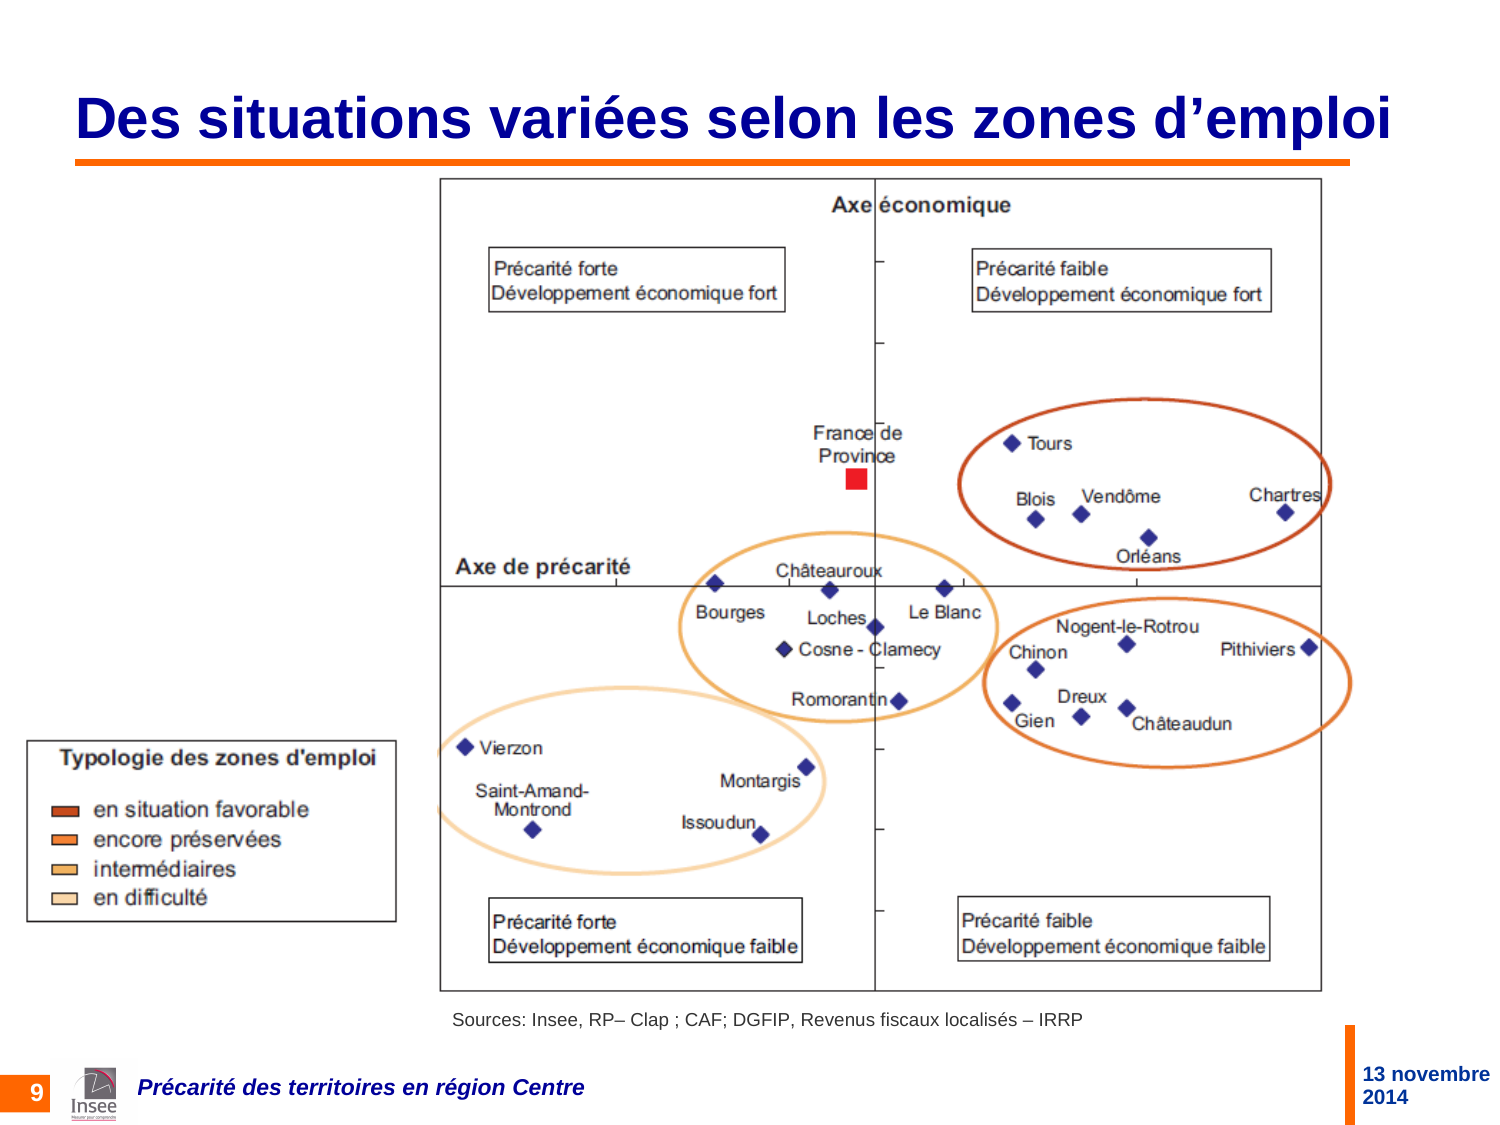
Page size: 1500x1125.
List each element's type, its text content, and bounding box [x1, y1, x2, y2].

title Des situations variées selon les zones d’emploi [75, 26, 1413, 151]
text_box Sources: Insee, RP– Clap ; CAF; DGFIP, Revenus fiscaux localisés – IRRP [437, 999, 1500, 1038]
picture [437, 174, 1368, 999]
picture [50, 1058, 138, 1125]
picture [0, 712, 408, 954]
